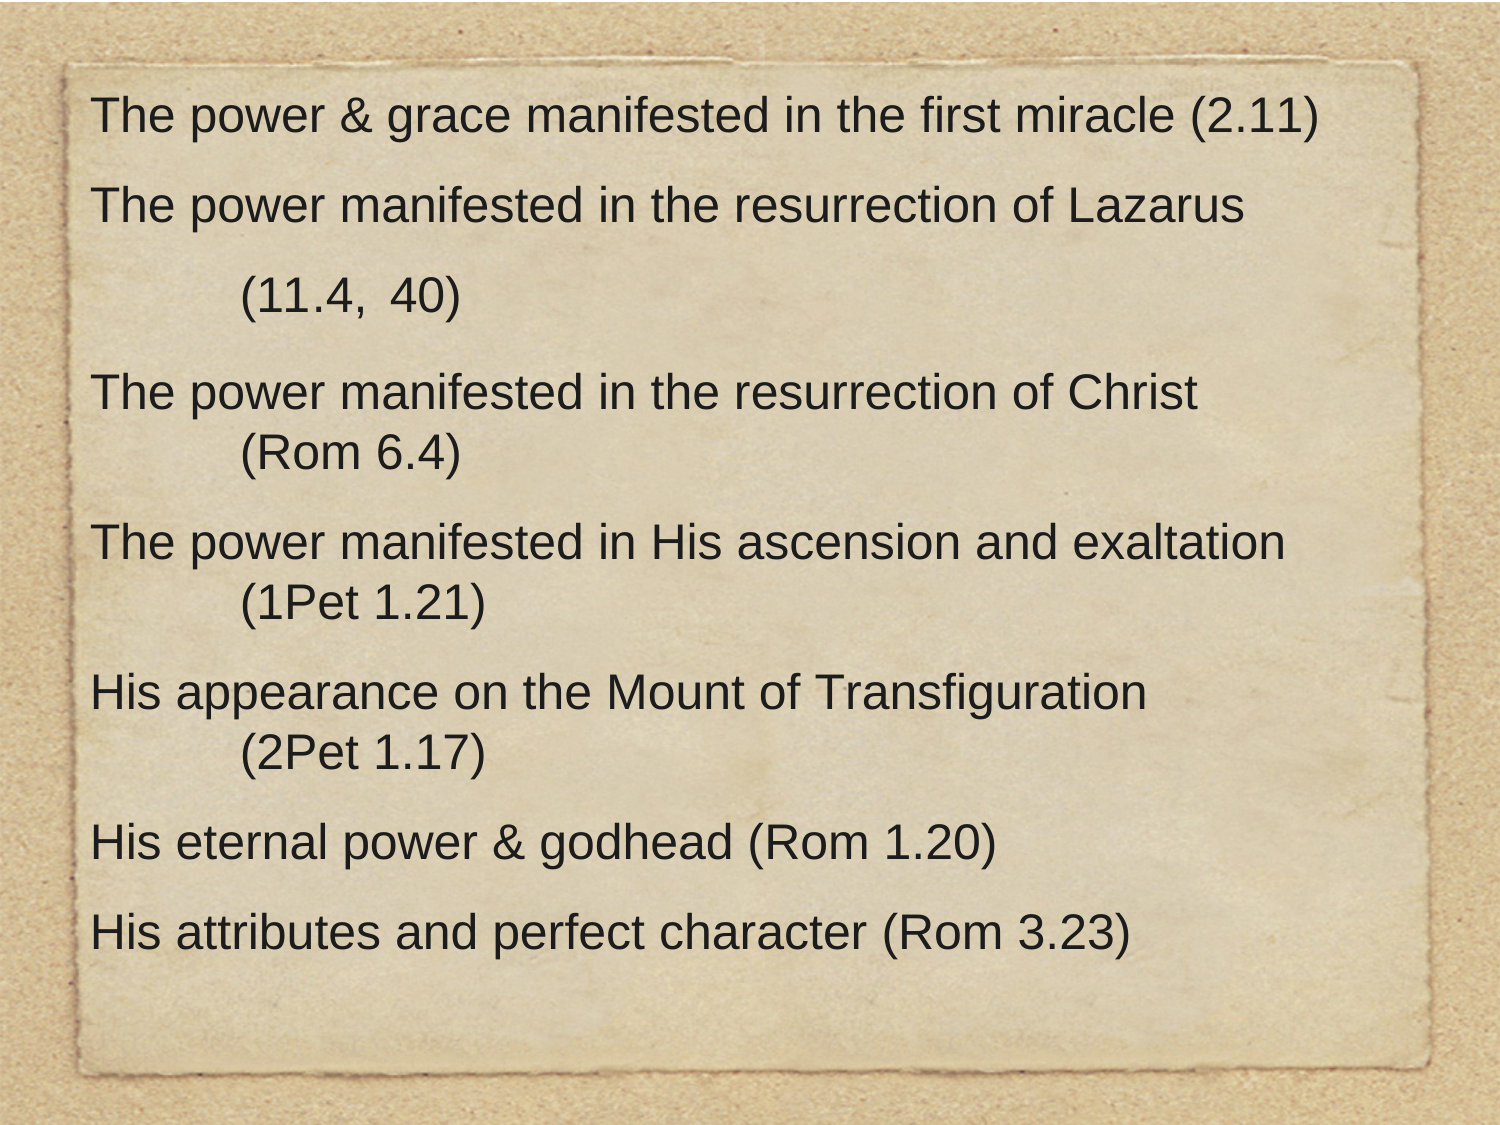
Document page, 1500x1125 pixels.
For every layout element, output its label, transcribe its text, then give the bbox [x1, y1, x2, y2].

picture [0, 2, 1500, 1125]
text_box The power & grace manifested in the first miracle (2.11) The power manifested in the resurrection of Lazarus (11.4, 40) The power manifested in the resurrection of Christ (Rom 6.4) The power manifested in His ascension and exaltation (1Pet 1.21) His appearance on the Mount of Transfiguration (2Pet 1.17) His eternal power & godhead (Rom 1.20) His attributes and perfect character (Rom 3.23) [75, 75, 1411, 1081]
